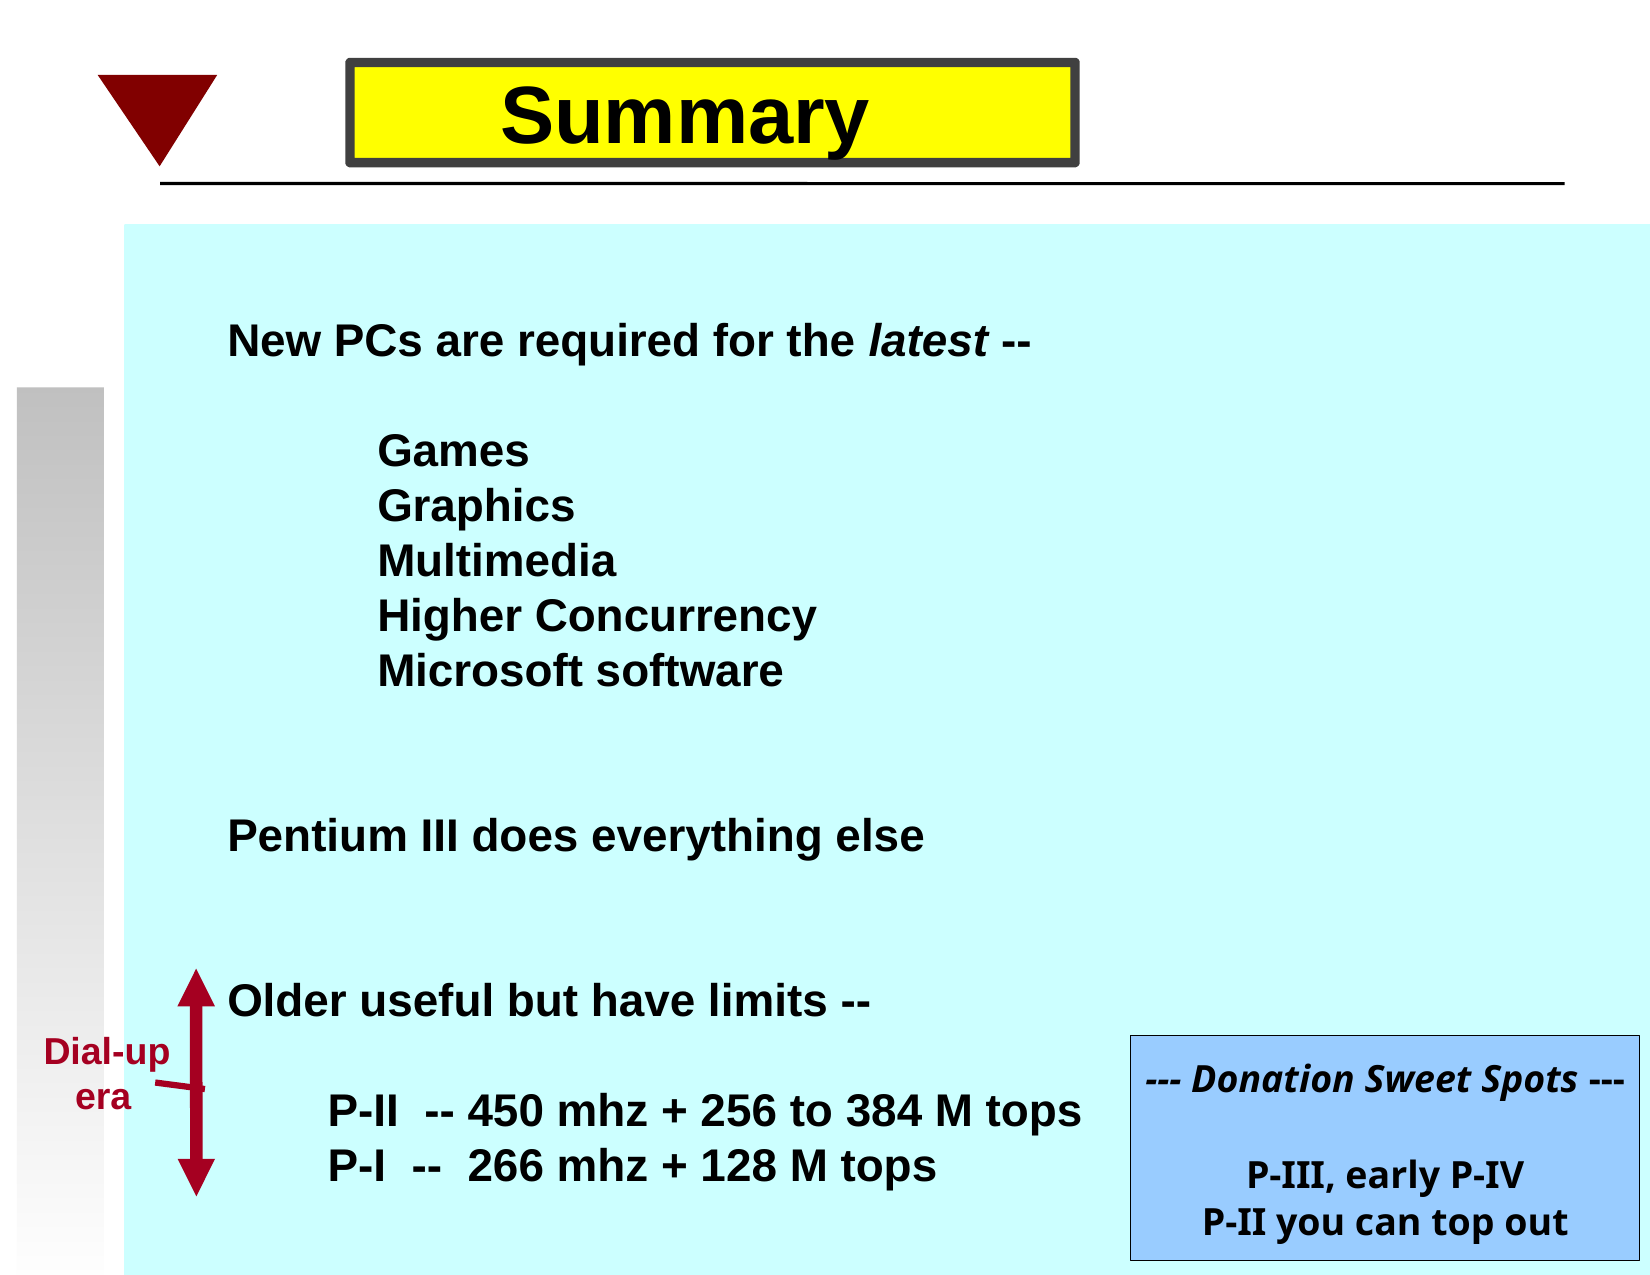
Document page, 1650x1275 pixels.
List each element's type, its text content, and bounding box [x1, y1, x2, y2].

text_box --- Donation Sweet Spots --- P-III, early P-IV P-II you can top out [1130, 1035, 1640, 1261]
text_box [97, 74, 218, 167]
text_box [16, 387, 105, 1275]
text_box Dial-up era [28, 1019, 186, 1126]
text_box [350, 62, 1076, 163]
text_box New PCs are required for the latest -- Games Graphics Multimedia Higher Concurrency Microsoft software Pentium III does everything else Older useful but have limits -- P-II -- 450 mhz + 256 to 384 M tops P-I -- 266 mhz + 128 M tops [212, 303, 1588, 1199]
text_box [203, 1007, 212, 1158]
text_box [124, 225, 1650, 1275]
text_box Summary [499, 62, 1263, 161]
